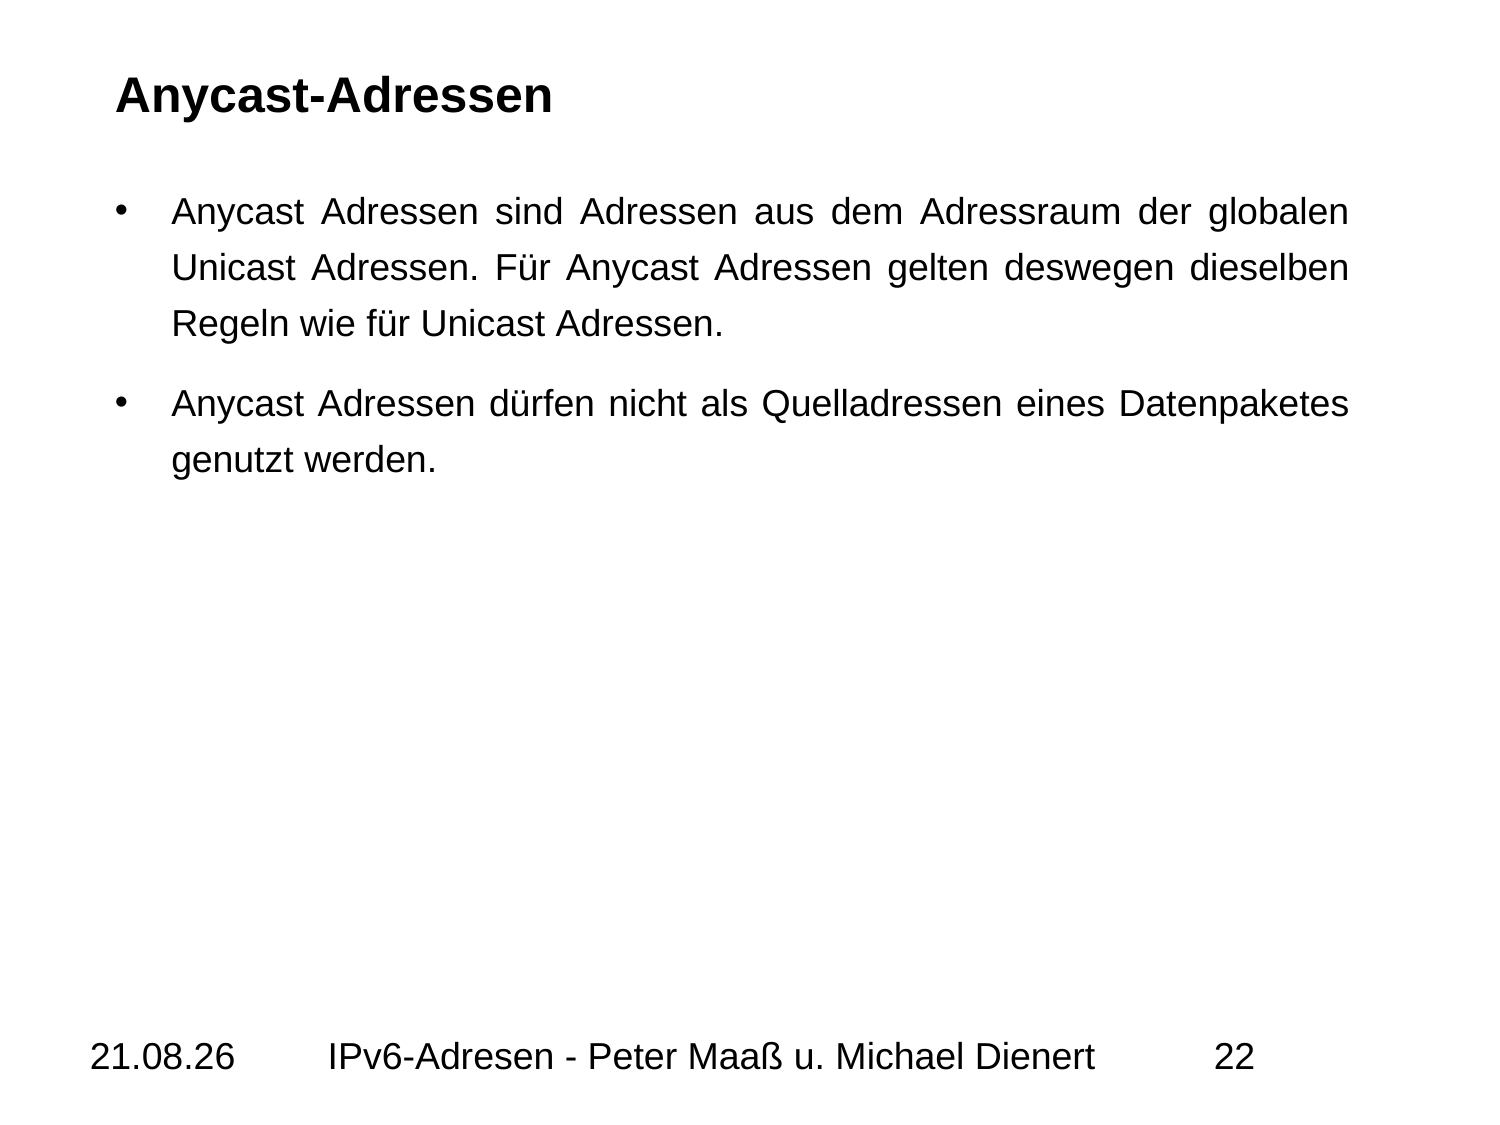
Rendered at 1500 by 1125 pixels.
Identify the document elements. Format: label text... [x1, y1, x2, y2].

text_box Anycast-Adressen [100, 54, 1105, 131]
list Anycast Adressen sind Adressen aus dem Adressraum der globalen Unicast Adressen. Für Anycast Adressen gelten deswegen dieselben Regeln wie für Unicast Adressen. Anycast Adressen dürfen nicht als Quelladressen eines Datenpaketes genutzt werden. [100, 167, 1365, 488]
